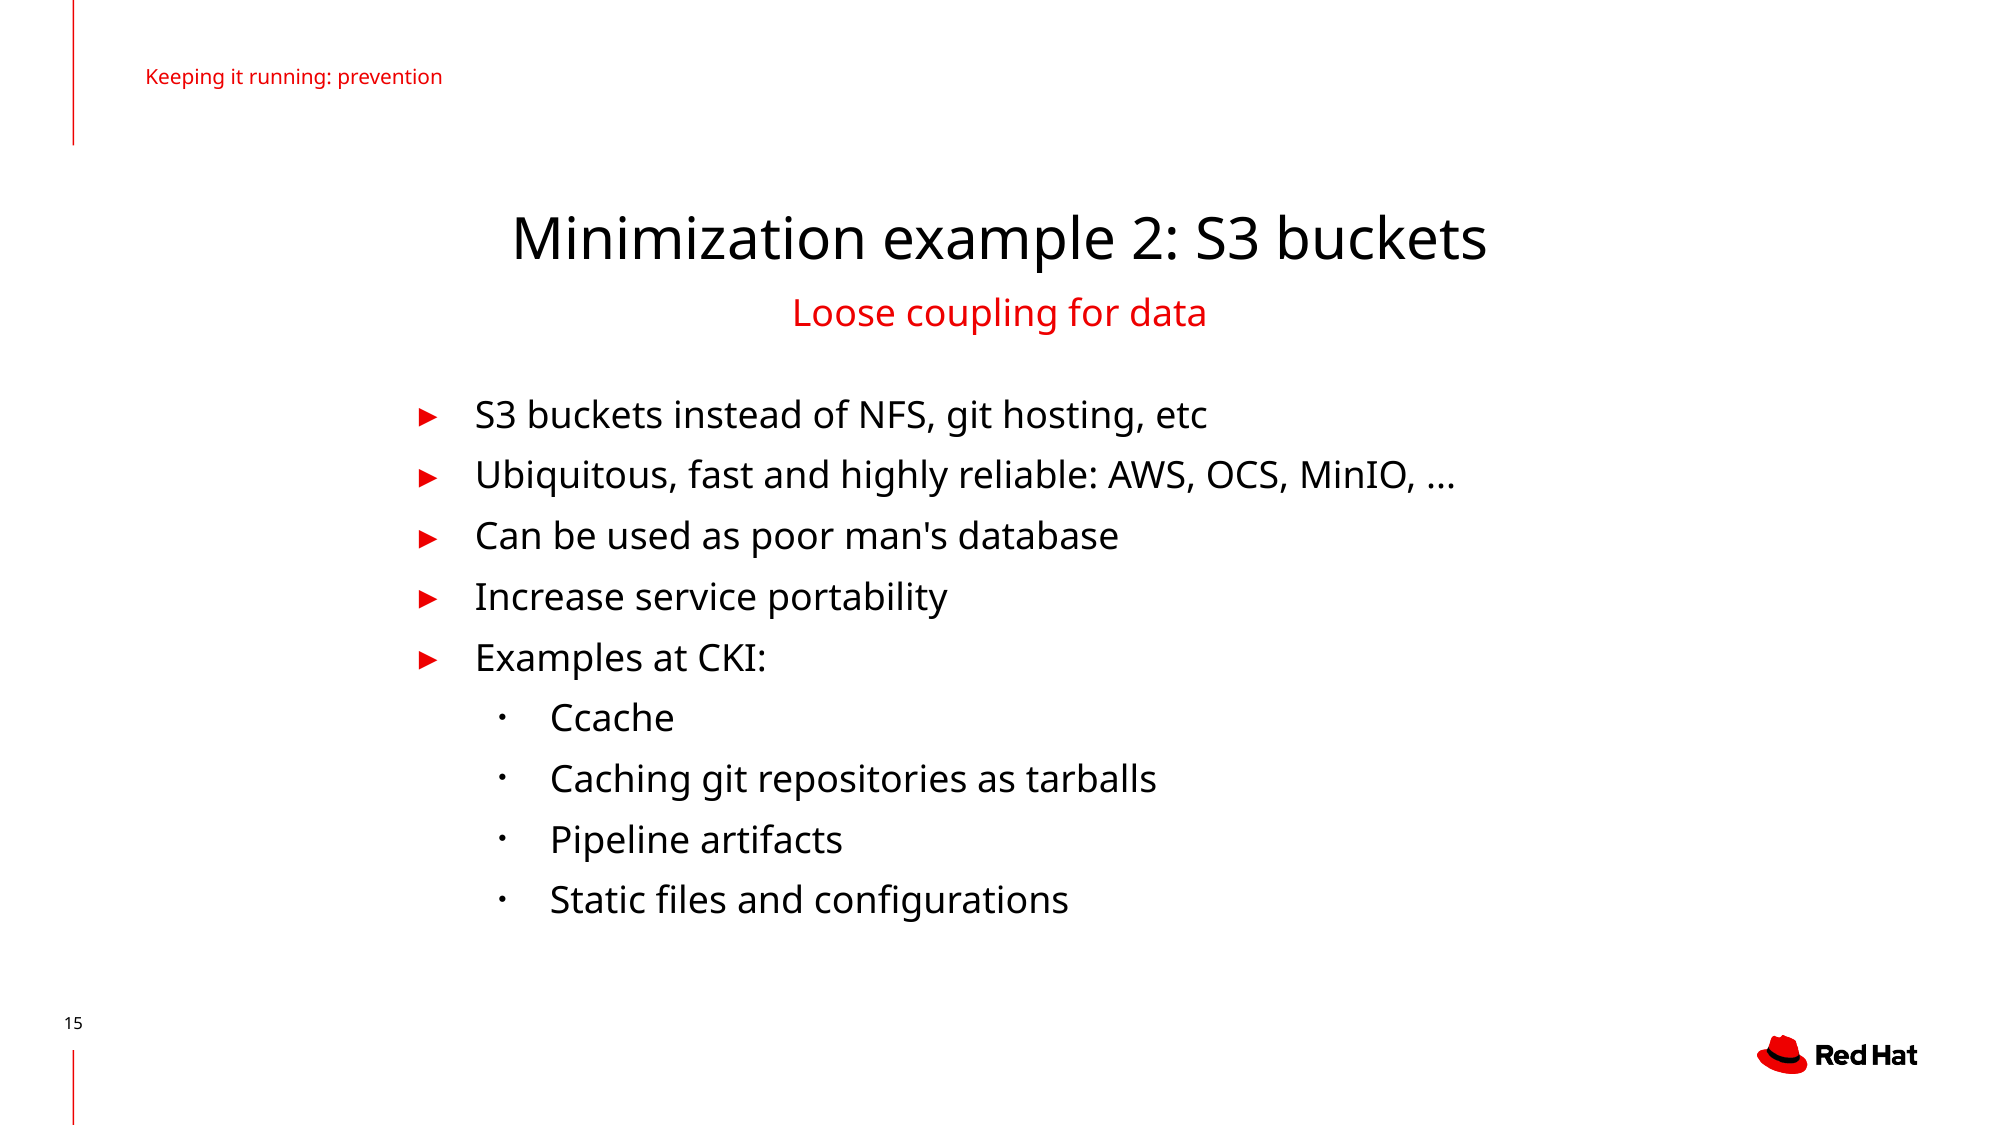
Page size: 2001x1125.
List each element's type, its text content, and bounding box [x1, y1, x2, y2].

picture [1757, 1035, 1918, 1074]
slide_number <number> [13, 1012, 134, 1036]
subtitle Keeping it running: prevention [73, 9, 919, 143]
list S3 buckets instead of NFS, git hosting, etc Ubiquitous, fast and highly reliable: AWS, OCS, MinIO, ... Can be used as poor man's database Increase service portability Examples at CKI: Ccache Caching git repositories as tarballs Pipeline artifacts Static files and configurations [399, 375, 1600, 975]
title Minimization example 2: S3 buckets [145, 180, 1855, 271]
subtitle Loose coupling for data [145, 271, 1855, 320]
